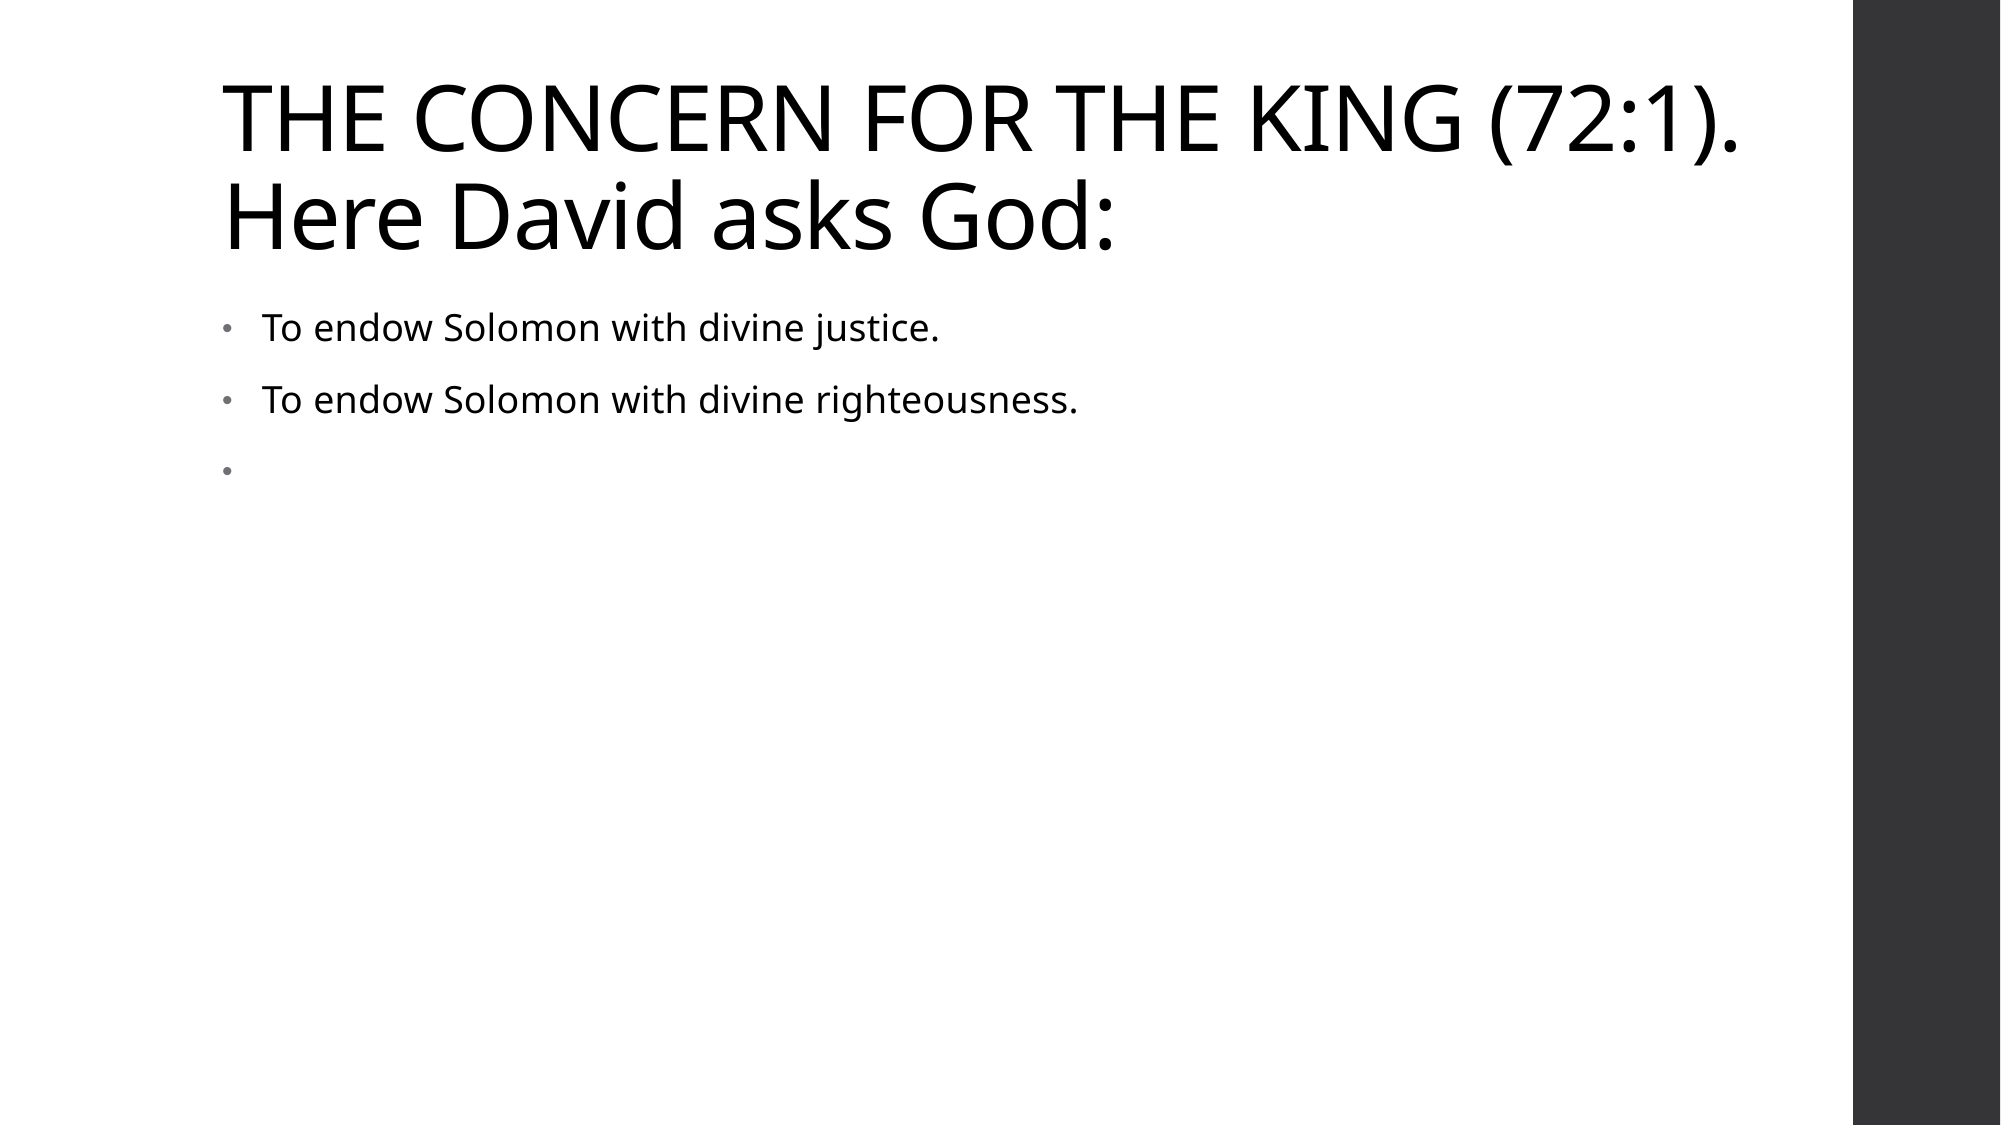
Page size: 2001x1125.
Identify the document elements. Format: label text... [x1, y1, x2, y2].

list To endow Solomon with divine justice. To endow Solomon with divine righteousness. [206, 299, 1617, 1014]
title THE CONCERN FOR THE KING (72:1). Here David asks God: [206, 60, 1797, 278]
